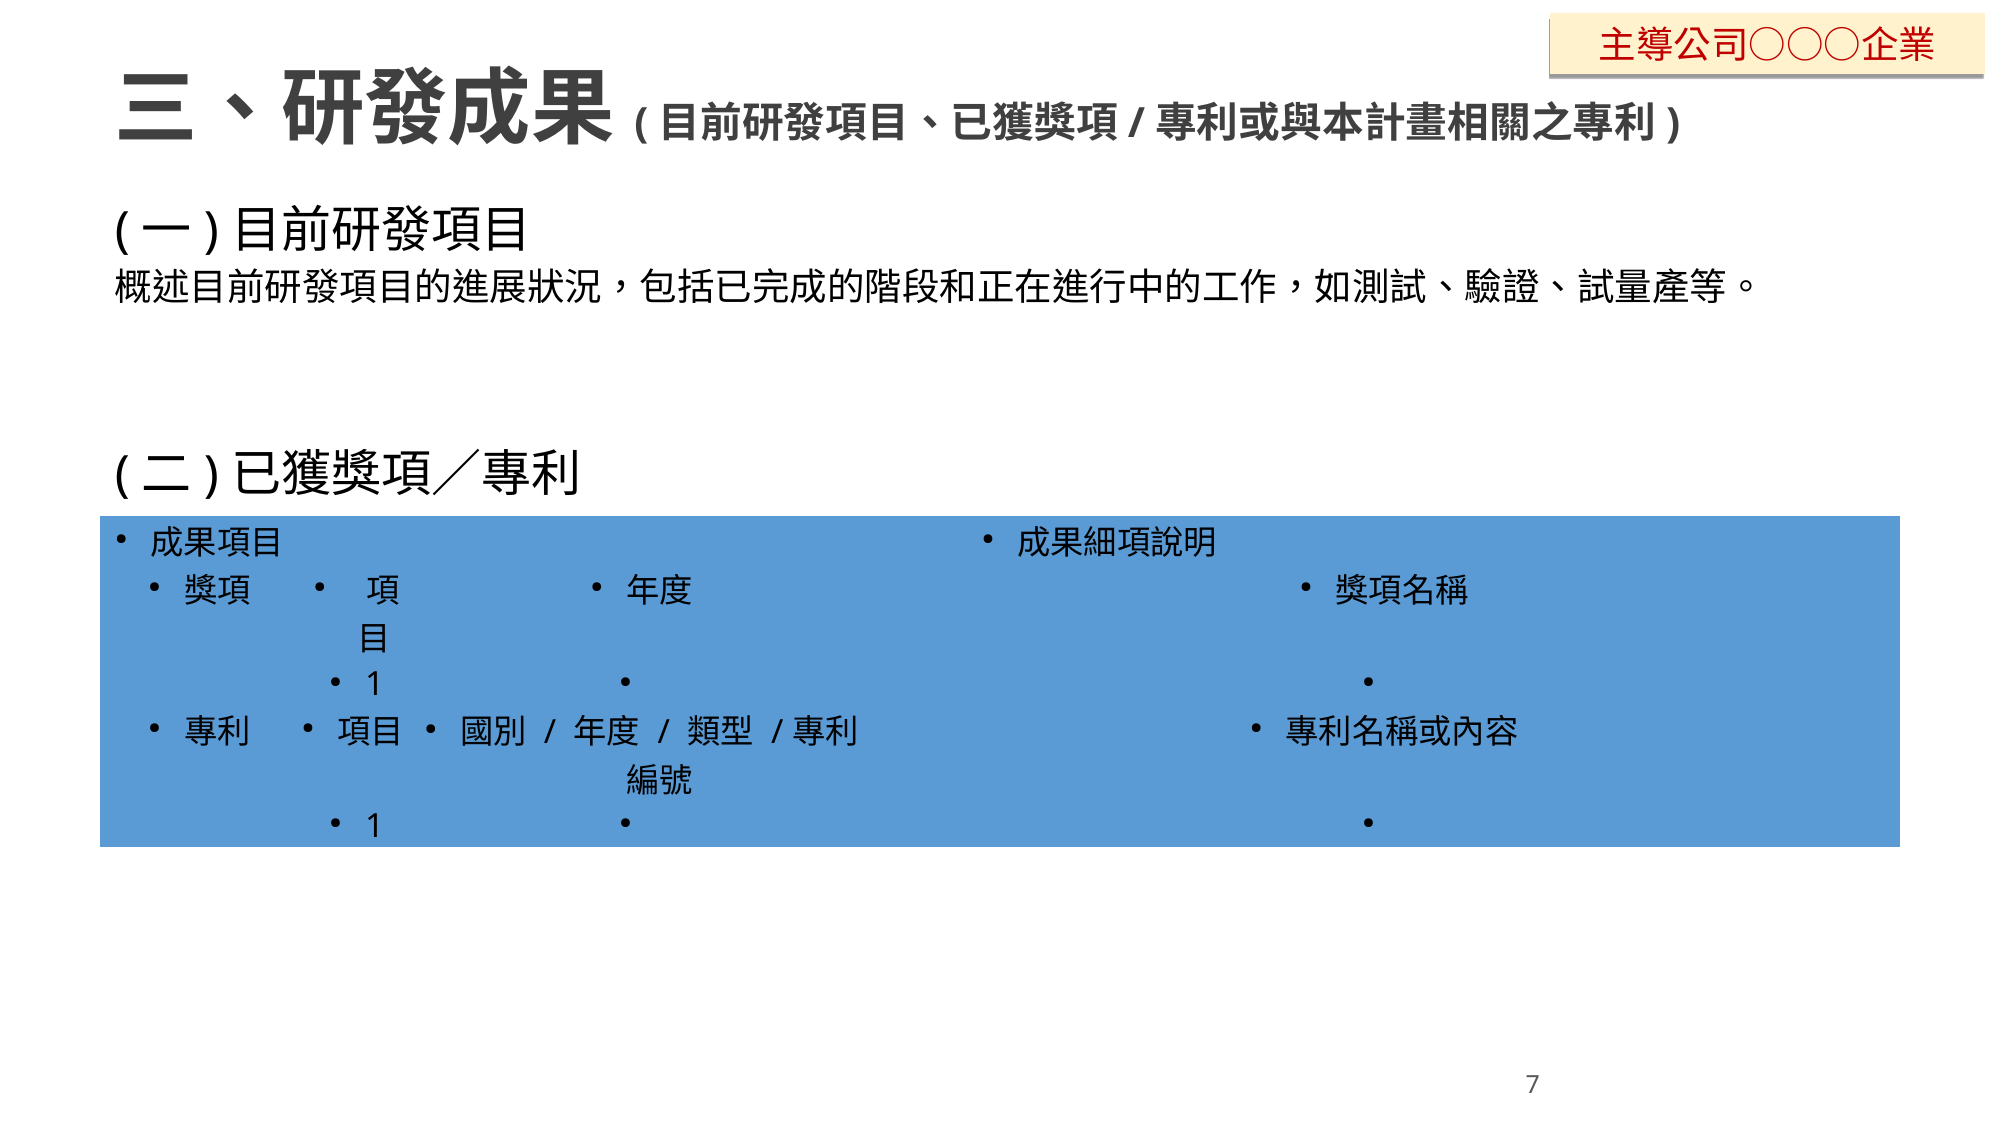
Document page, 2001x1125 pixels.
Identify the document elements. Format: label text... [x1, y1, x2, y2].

table_cell 項目 [299, 705, 415, 802]
table_cell 獎項 [100, 564, 299, 705]
text_box (一)目前研發項目 概述目前研發項目的進展狀況，包括已完成的階段和正在進行中的工作，如測試、驗證、試量產等。 (二)已獲獎項／專利 [99, 196, 1900, 525]
table_header 成果細項說明 [299, 516, 1900, 564]
table_header 成果項目 [100, 516, 299, 564]
table_cell [415, 802, 869, 847]
title 三、研發成果(目前研發項目、已獲獎項/專利或與本計畫相關之專利) [99, 56, 1900, 166]
table_cell 專利名稱或內容 [869, 705, 1900, 802]
table_cell [869, 802, 1900, 847]
text_box 主導公司○○○企業 [1550, 13, 1985, 74]
table_cell [869, 660, 1900, 705]
table_cell 項目 [299, 564, 415, 660]
table_cell 1 [299, 660, 415, 705]
table_cell 年度 [415, 564, 869, 660]
table_cell 專利 [100, 705, 299, 847]
table_cell [415, 660, 869, 705]
table_cell 國別 / 年度 / 類型 /專利編號 [415, 705, 869, 802]
text_box 7 [1510, 1061, 1961, 1097]
table_cell 1 [299, 802, 415, 847]
table_cell 獎項名稱 [869, 564, 1900, 660]
